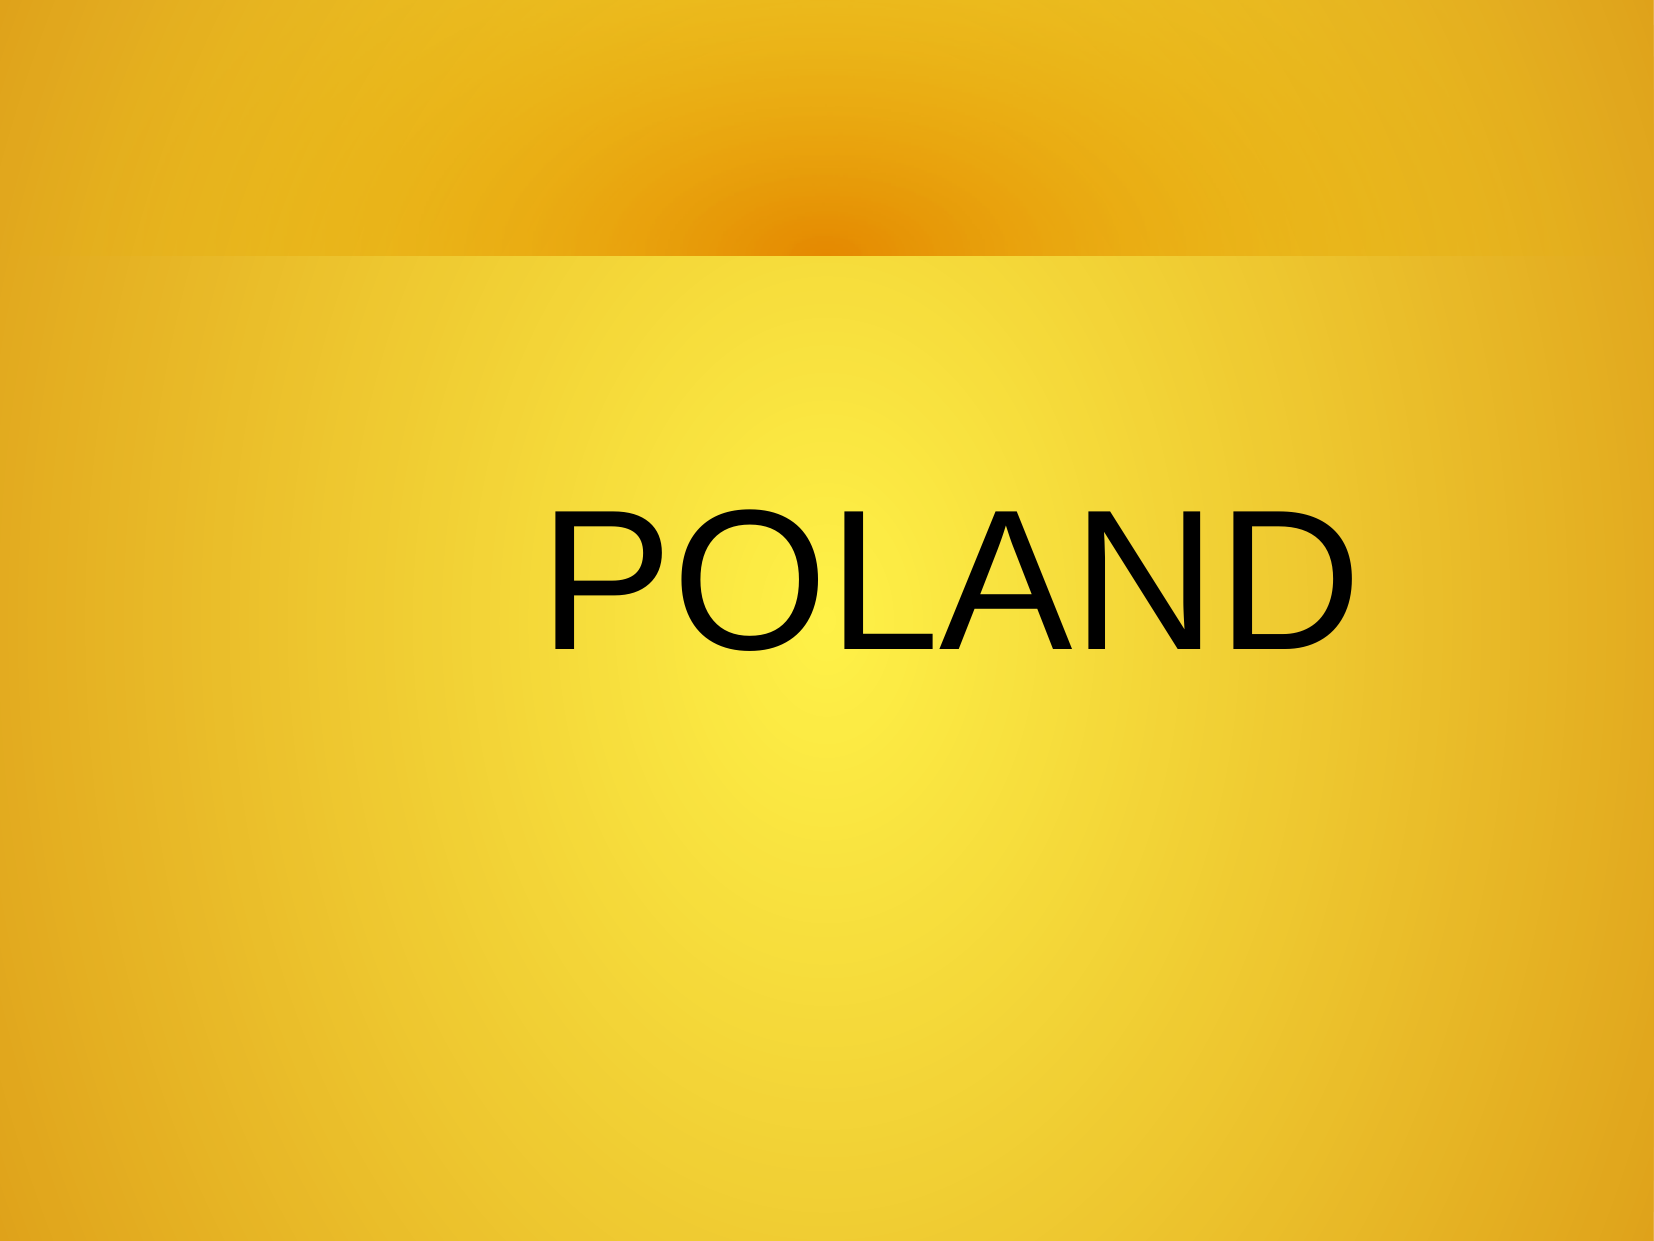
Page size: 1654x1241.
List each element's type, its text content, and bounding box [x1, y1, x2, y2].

subtitle POLAND [0, 215, 1654, 945]
